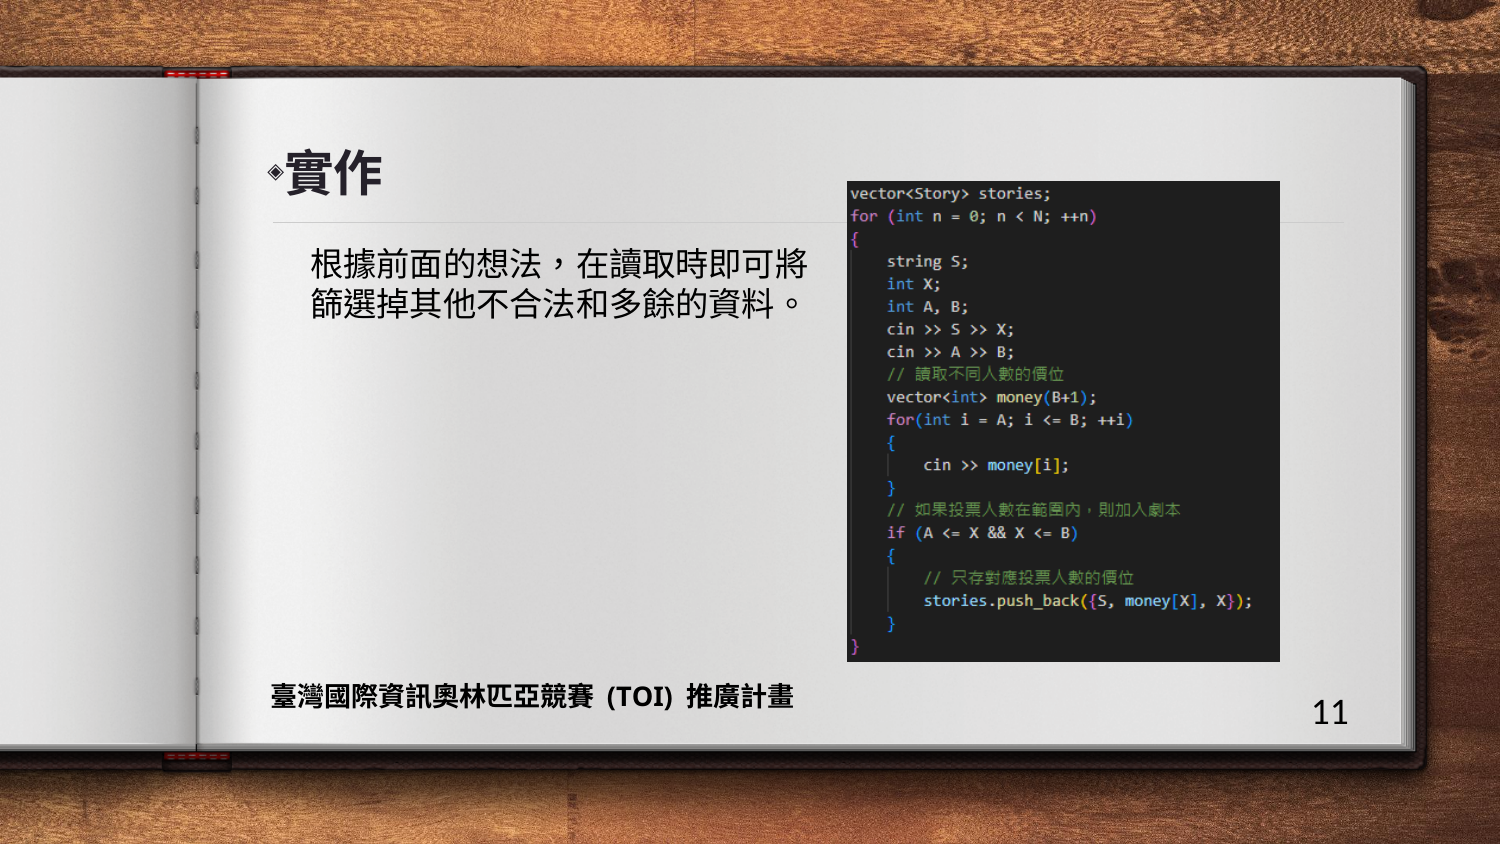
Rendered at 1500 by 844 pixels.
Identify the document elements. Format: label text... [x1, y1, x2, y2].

picture [847, 182, 1280, 662]
list 實作 [252, 126, 1194, 216]
text_box 根據前面的想法，在讀取時即可將篩選掉其他不合法和多餘的資料。 [295, 235, 848, 332]
text_box 11 [1295, 672, 1386, 737]
